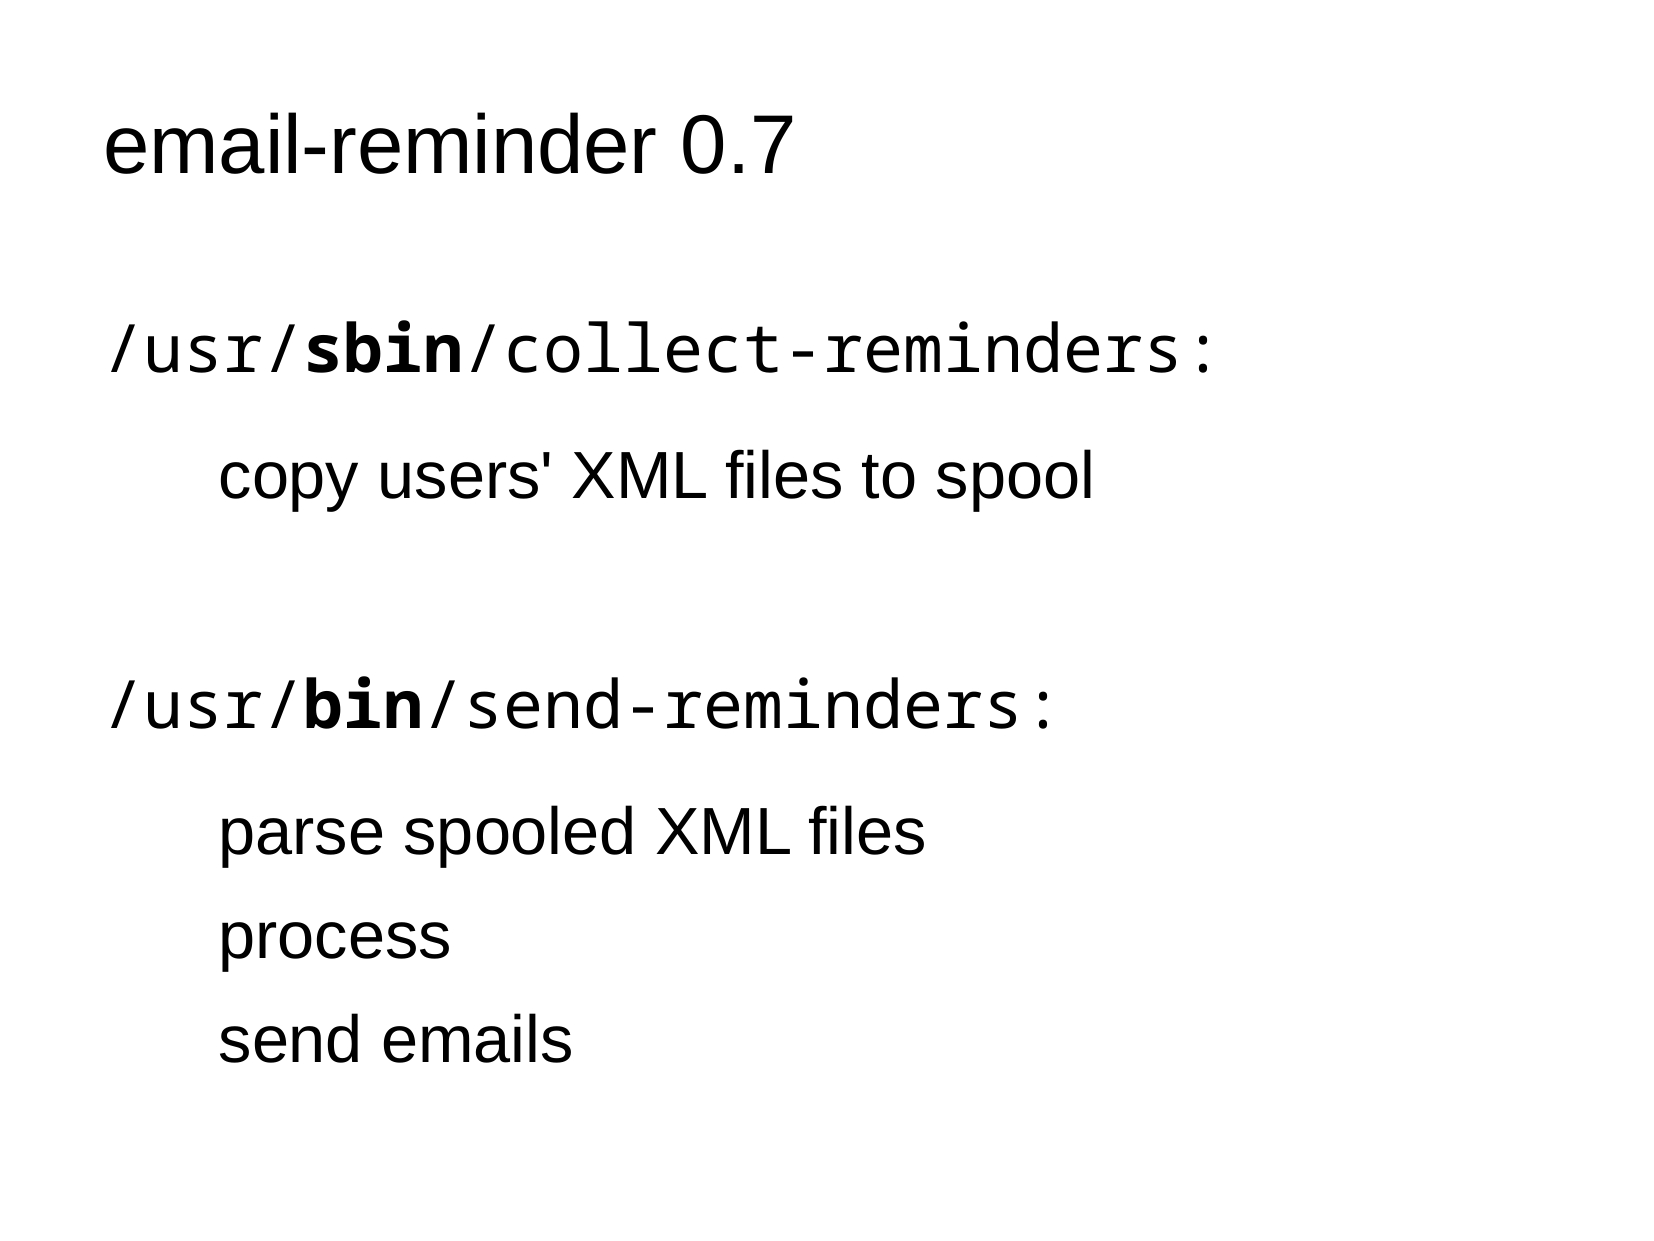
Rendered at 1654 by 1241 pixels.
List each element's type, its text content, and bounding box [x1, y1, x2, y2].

list copy users' XML files to spool [200, 437, 1182, 591]
list parse spooled XML files process send emails [200, 793, 1093, 1152]
text_box /usr/bin/send-reminders: [88, 649, 1123, 742]
text_box email-reminder 0.7 [88, 90, 857, 209]
text_box /usr/sbin/collect-reminders: [88, 293, 1241, 386]
